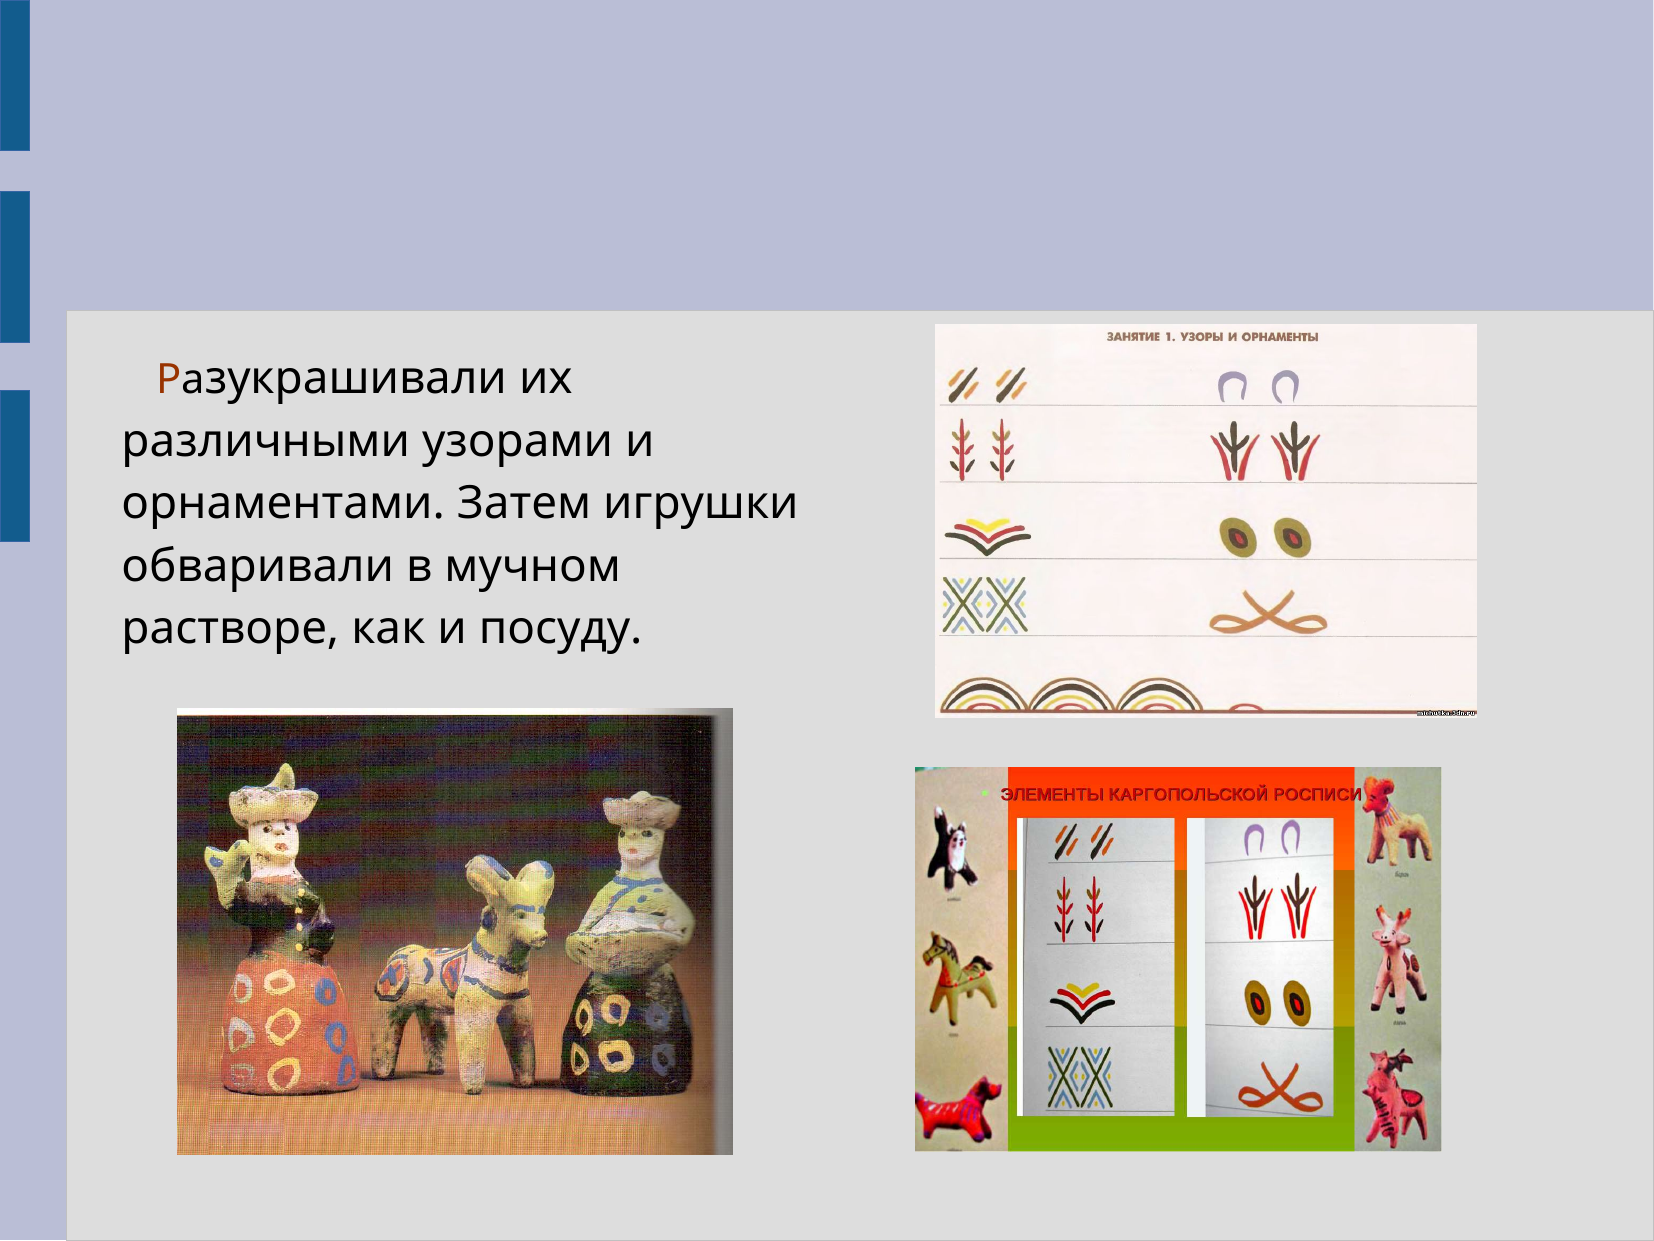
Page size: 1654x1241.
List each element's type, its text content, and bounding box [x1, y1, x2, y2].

picture [177, 708, 733, 1156]
picture [915, 767, 1442, 1152]
list Разукрашивали их различными узорами и орнаментами. Затем игрушки обваривали в мучном растворе, как и посуду. [121, 344, 811, 718]
picture [935, 324, 1477, 718]
